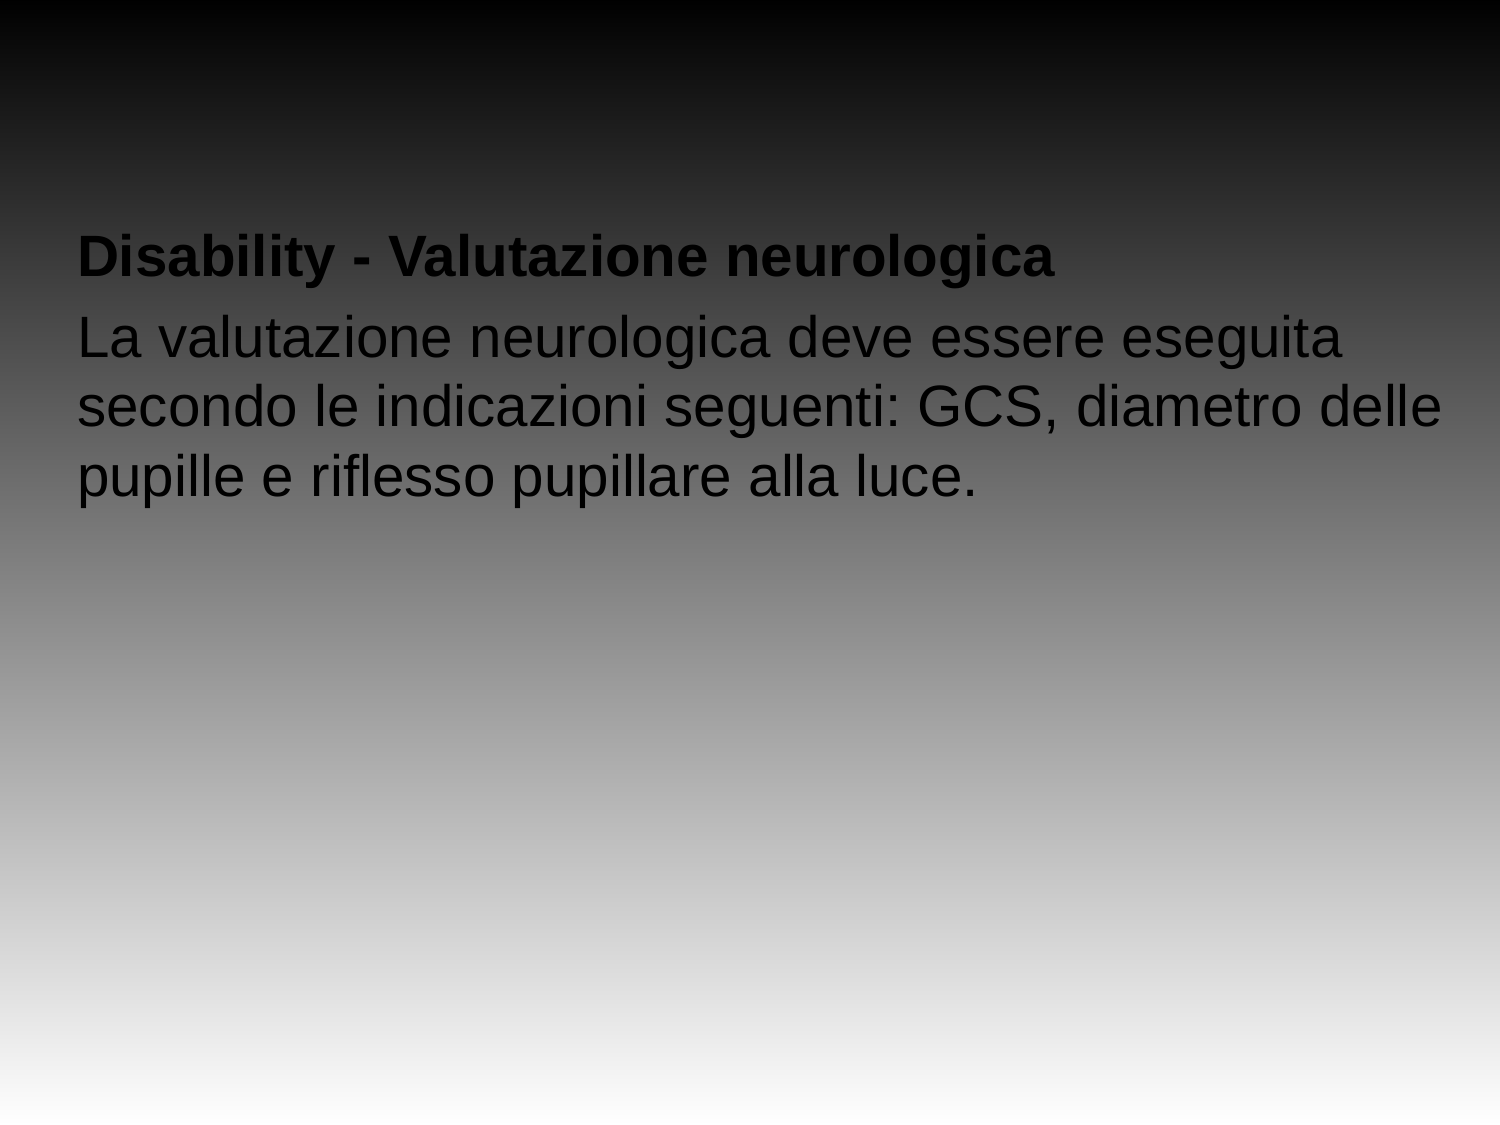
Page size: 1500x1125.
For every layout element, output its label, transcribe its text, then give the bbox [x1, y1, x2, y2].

text_box Disability - Valutazione neurologica La valutazione neurologica deve essere eseguita secondo le indicazioni seguenti: GCS, diametro delle pupille e riflesso pupillare alla luce. [62, 210, 1500, 517]
